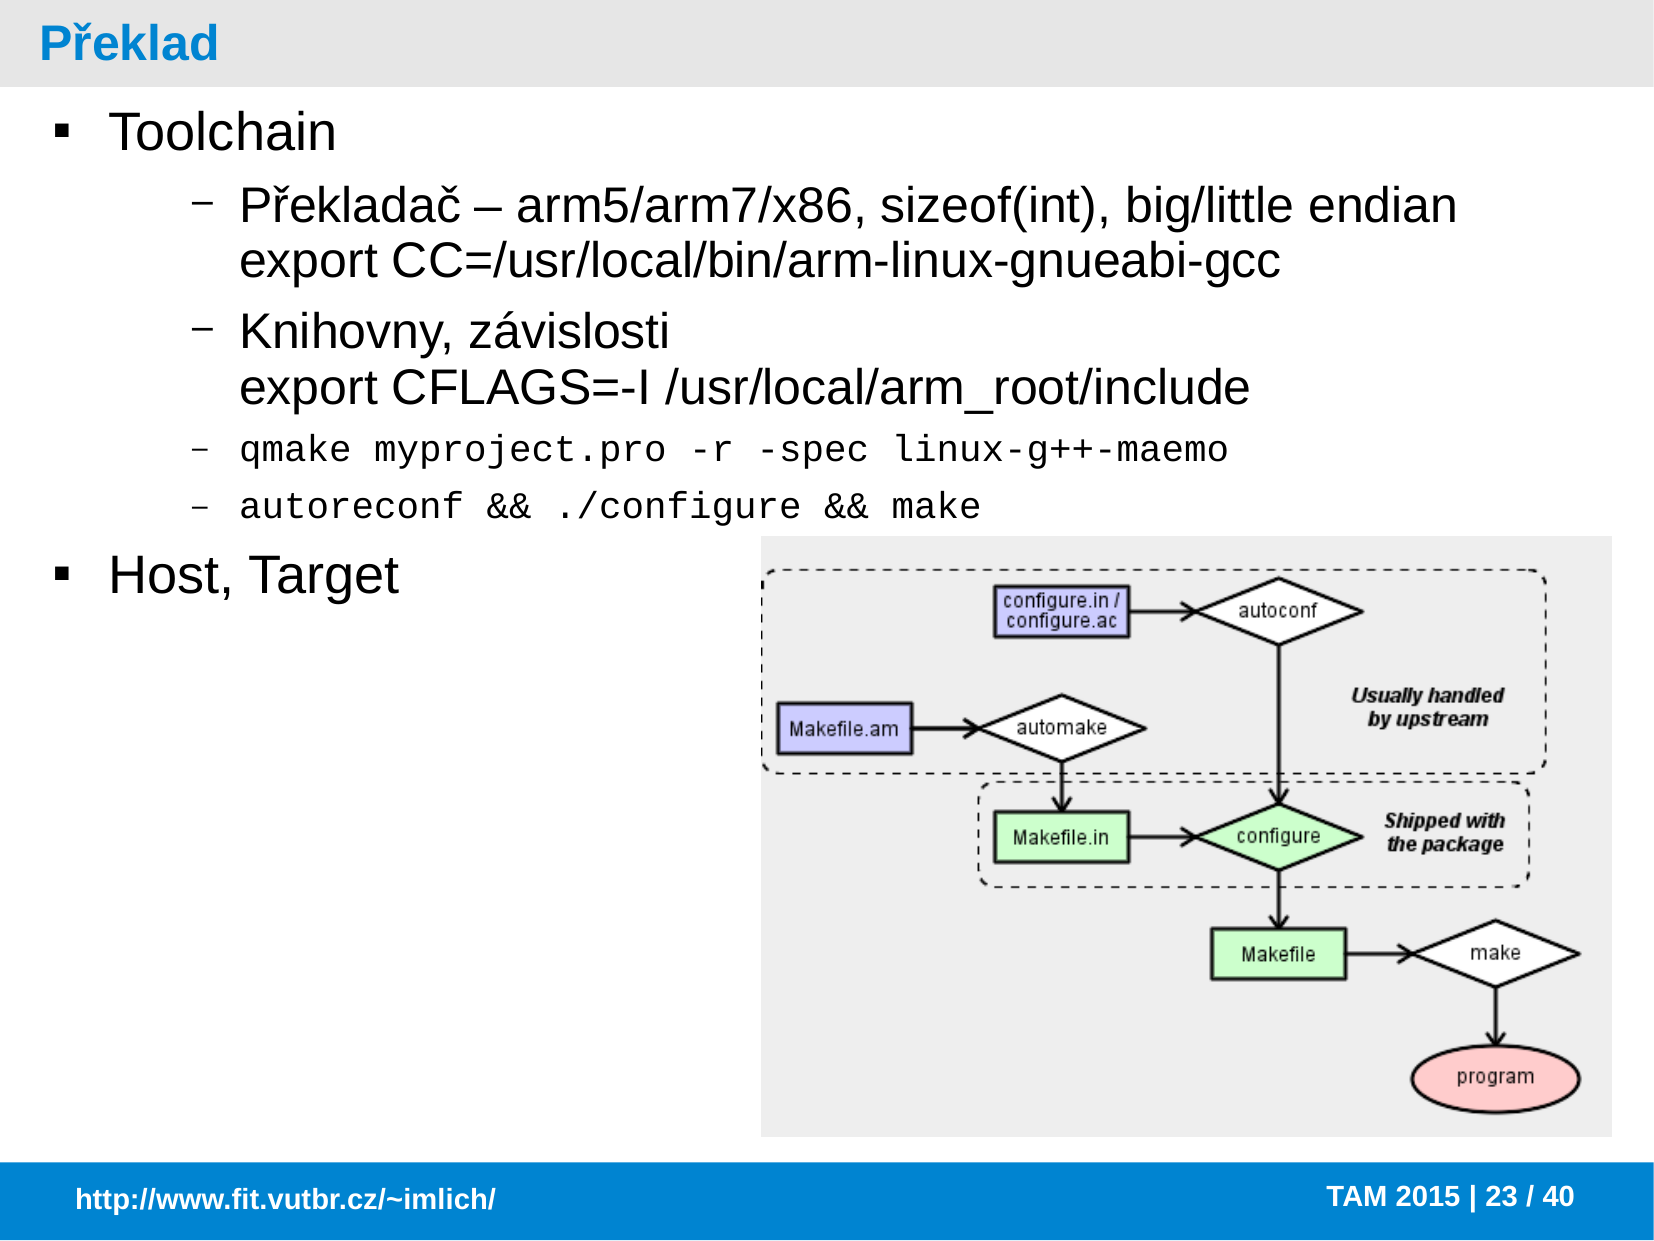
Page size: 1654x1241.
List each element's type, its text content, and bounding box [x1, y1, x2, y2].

picture [761, 536, 1612, 1137]
list Toolchain Překladač – arm5/arm7/x86, sizeof(int), big/little endian export CC=/usr/local/bin/arm-linux-gnueabi-gcc Knihovny, závislosti export CFLAGS=-I /usr/local/arm_root/include qmake myproject.pro -r -spec linux-g++-maemo autoreconf && ./configure && make Host, Target [37, 101, 1613, 1126]
title Překlad [39, 5, 1615, 81]
